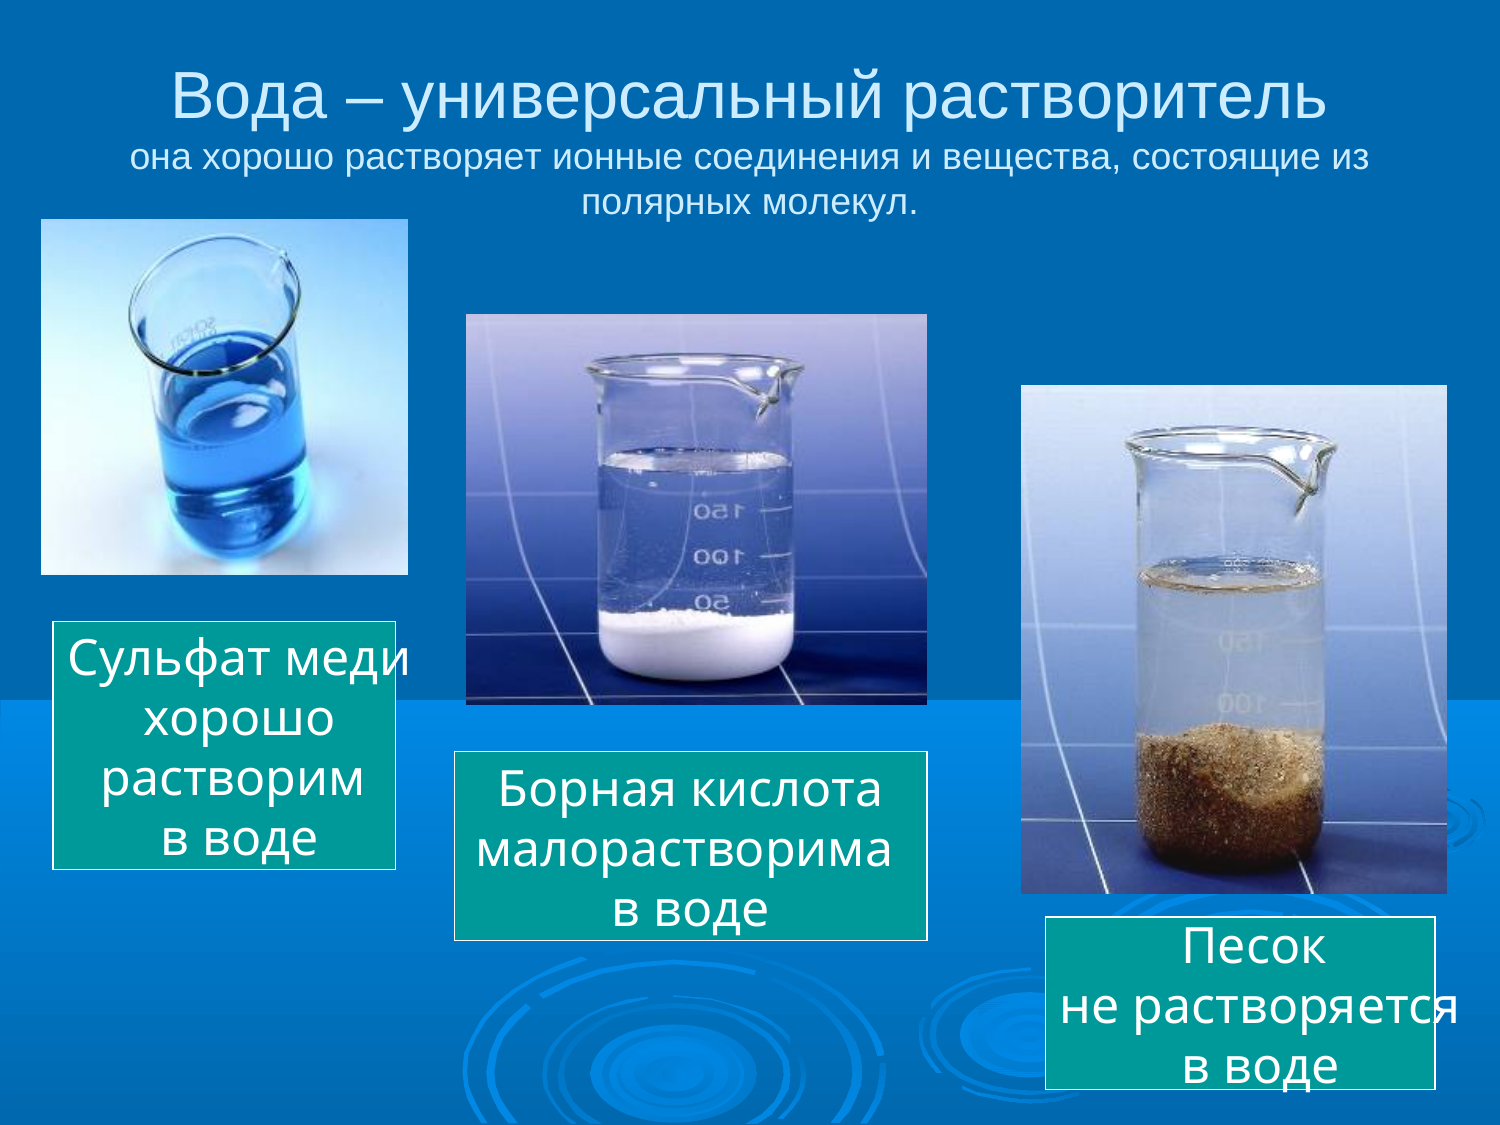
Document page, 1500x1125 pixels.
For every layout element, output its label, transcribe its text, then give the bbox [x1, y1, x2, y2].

text_box Сульфат меди хорошо растворим в воде [53, 621, 396, 870]
text_box Песок не растворяется в воде [1045, 916, 1436, 1090]
picture [1021, 385, 1447, 894]
picture [929, 975, 1069, 1096]
title Вода – универсальный растворитель она хорошо растворяет ионные соединения и вещества, состоящие из полярных молекул. [75, 31, 1426, 244]
text_box Борная кислота малорастворима в воде [454, 751, 928, 941]
text_box [41, 220, 408, 575]
picture [466, 314, 927, 705]
